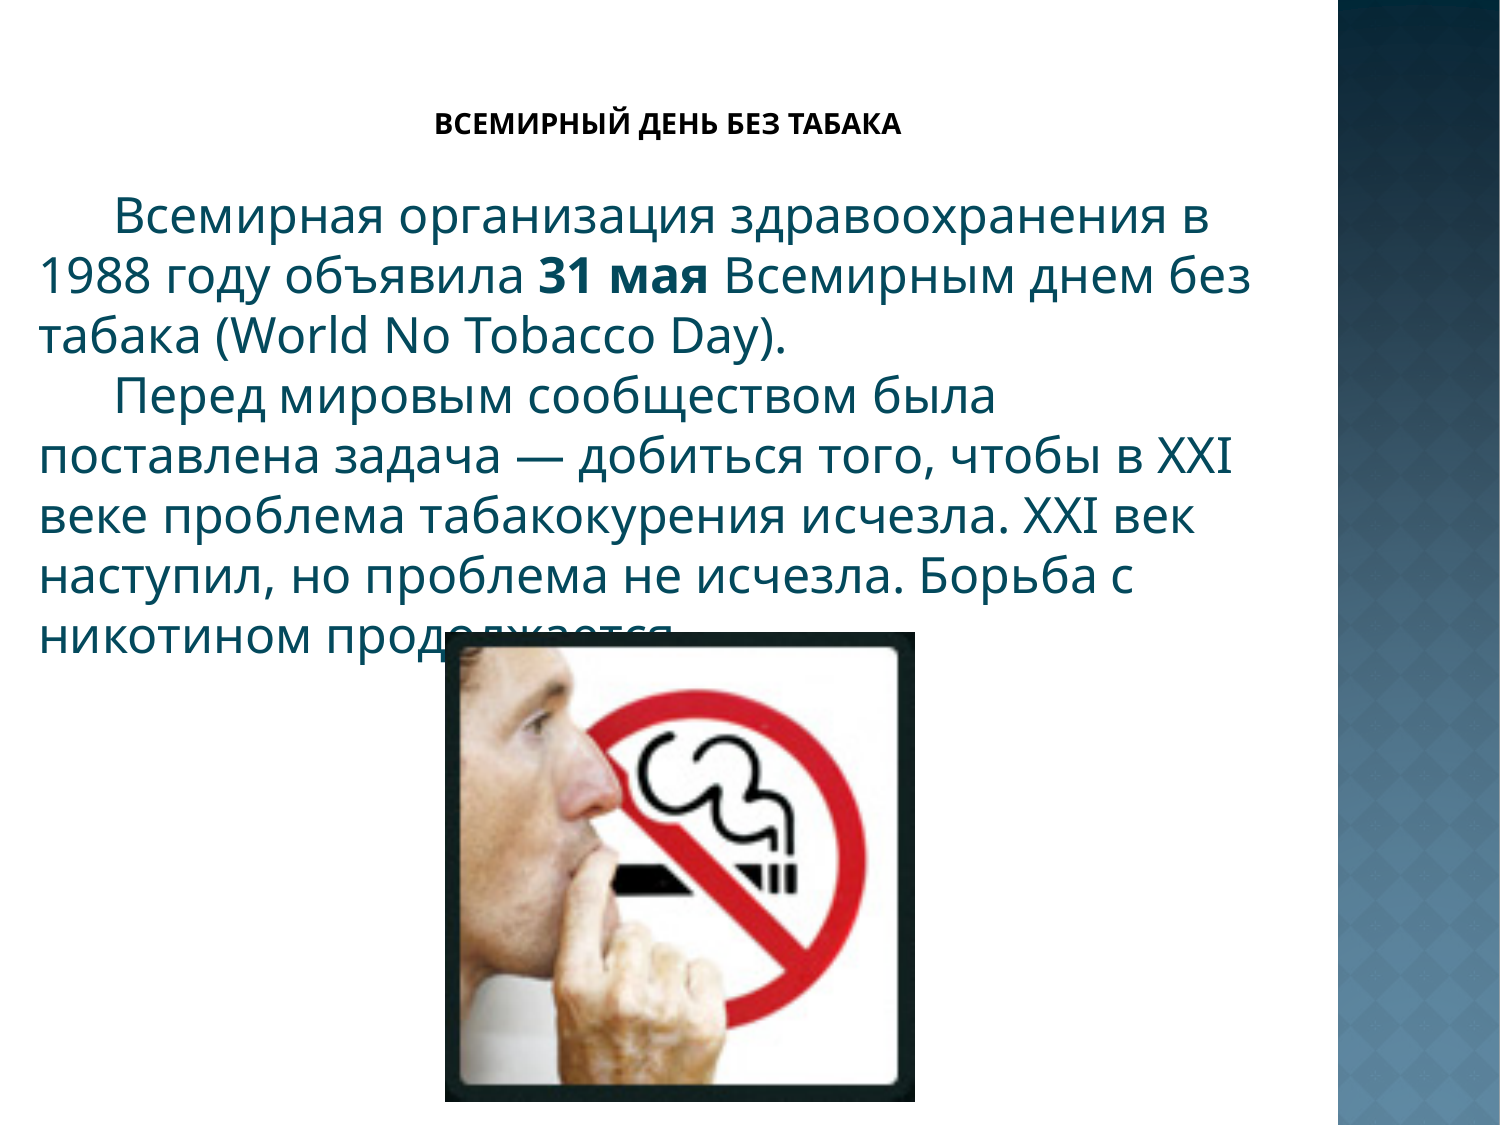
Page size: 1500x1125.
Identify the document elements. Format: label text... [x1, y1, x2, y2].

title Всемирный день без табака [0, 46, 1336, 141]
text_box Всемирная организация здравоохранения в 1988 году объявила 31 мая Всемирным днем без табака (World No Tobacco Day). Перед мировым сообществом была поставлена задача — добиться того, чтобы в XXI веке проблема табакокурения исчезла. XXI век наступил, но проблема не исчезла. Борьба с никотином продолжается. [23, 176, 1277, 811]
picture [445, 632, 915, 1102]
